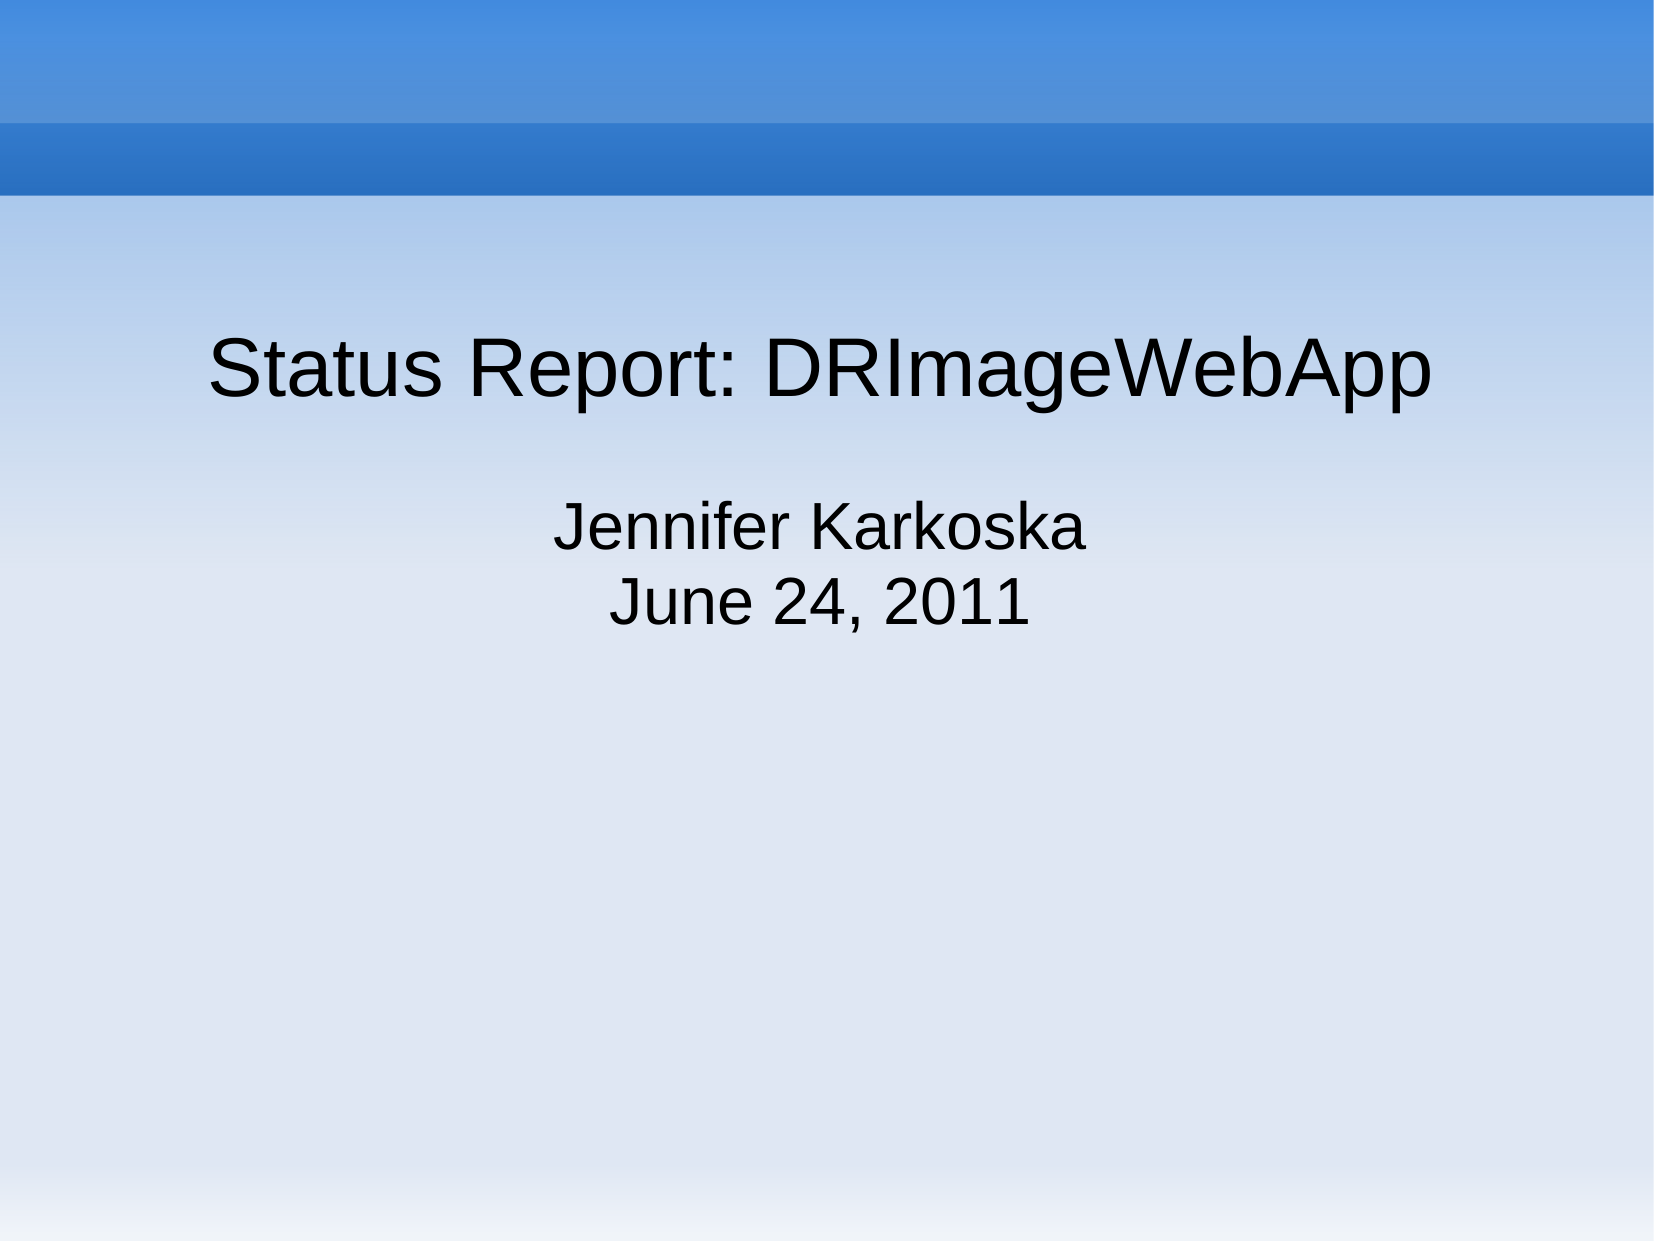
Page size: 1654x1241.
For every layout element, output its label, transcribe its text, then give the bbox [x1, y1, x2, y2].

picture [0, 0, 1654, 1241]
subtitle Status Report: DRImageWebApp Jennifer Karkoska June 24, 2011 [76, 0, 1565, 1109]
